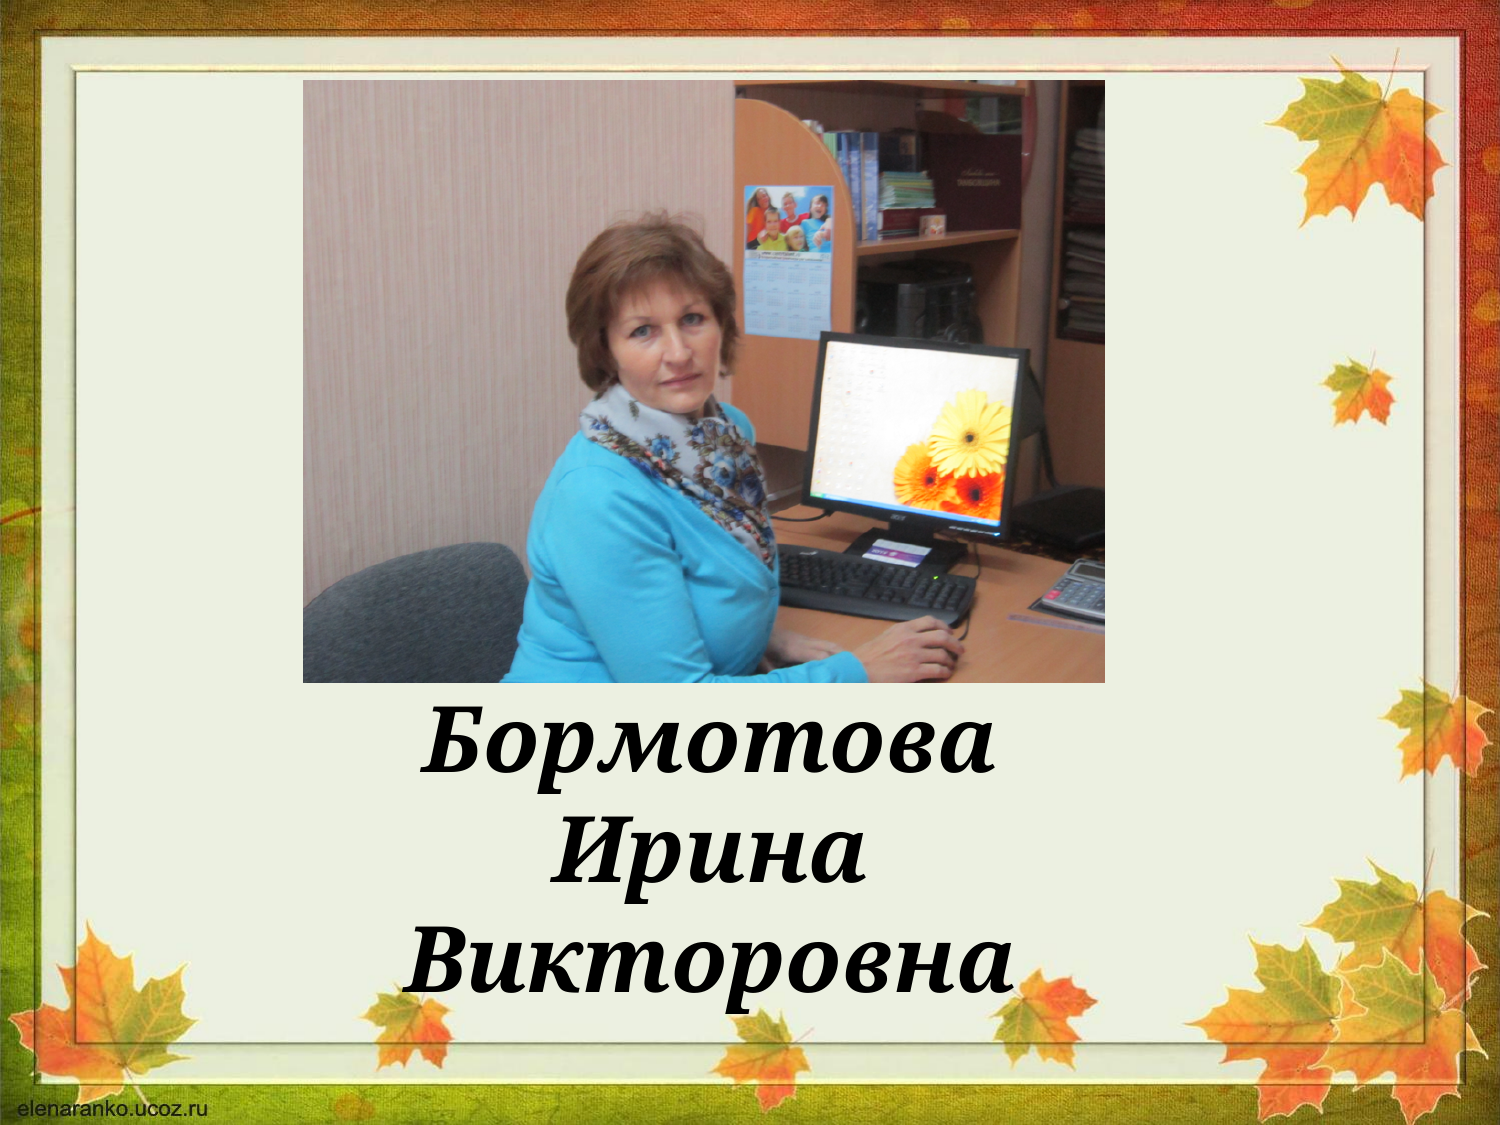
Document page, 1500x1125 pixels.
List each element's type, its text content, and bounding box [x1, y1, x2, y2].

title Бормотова Ирина Викторовна [316, 684, 1106, 1125]
picture [0, 0, 1500, 1125]
text_box [301, 78, 1106, 684]
